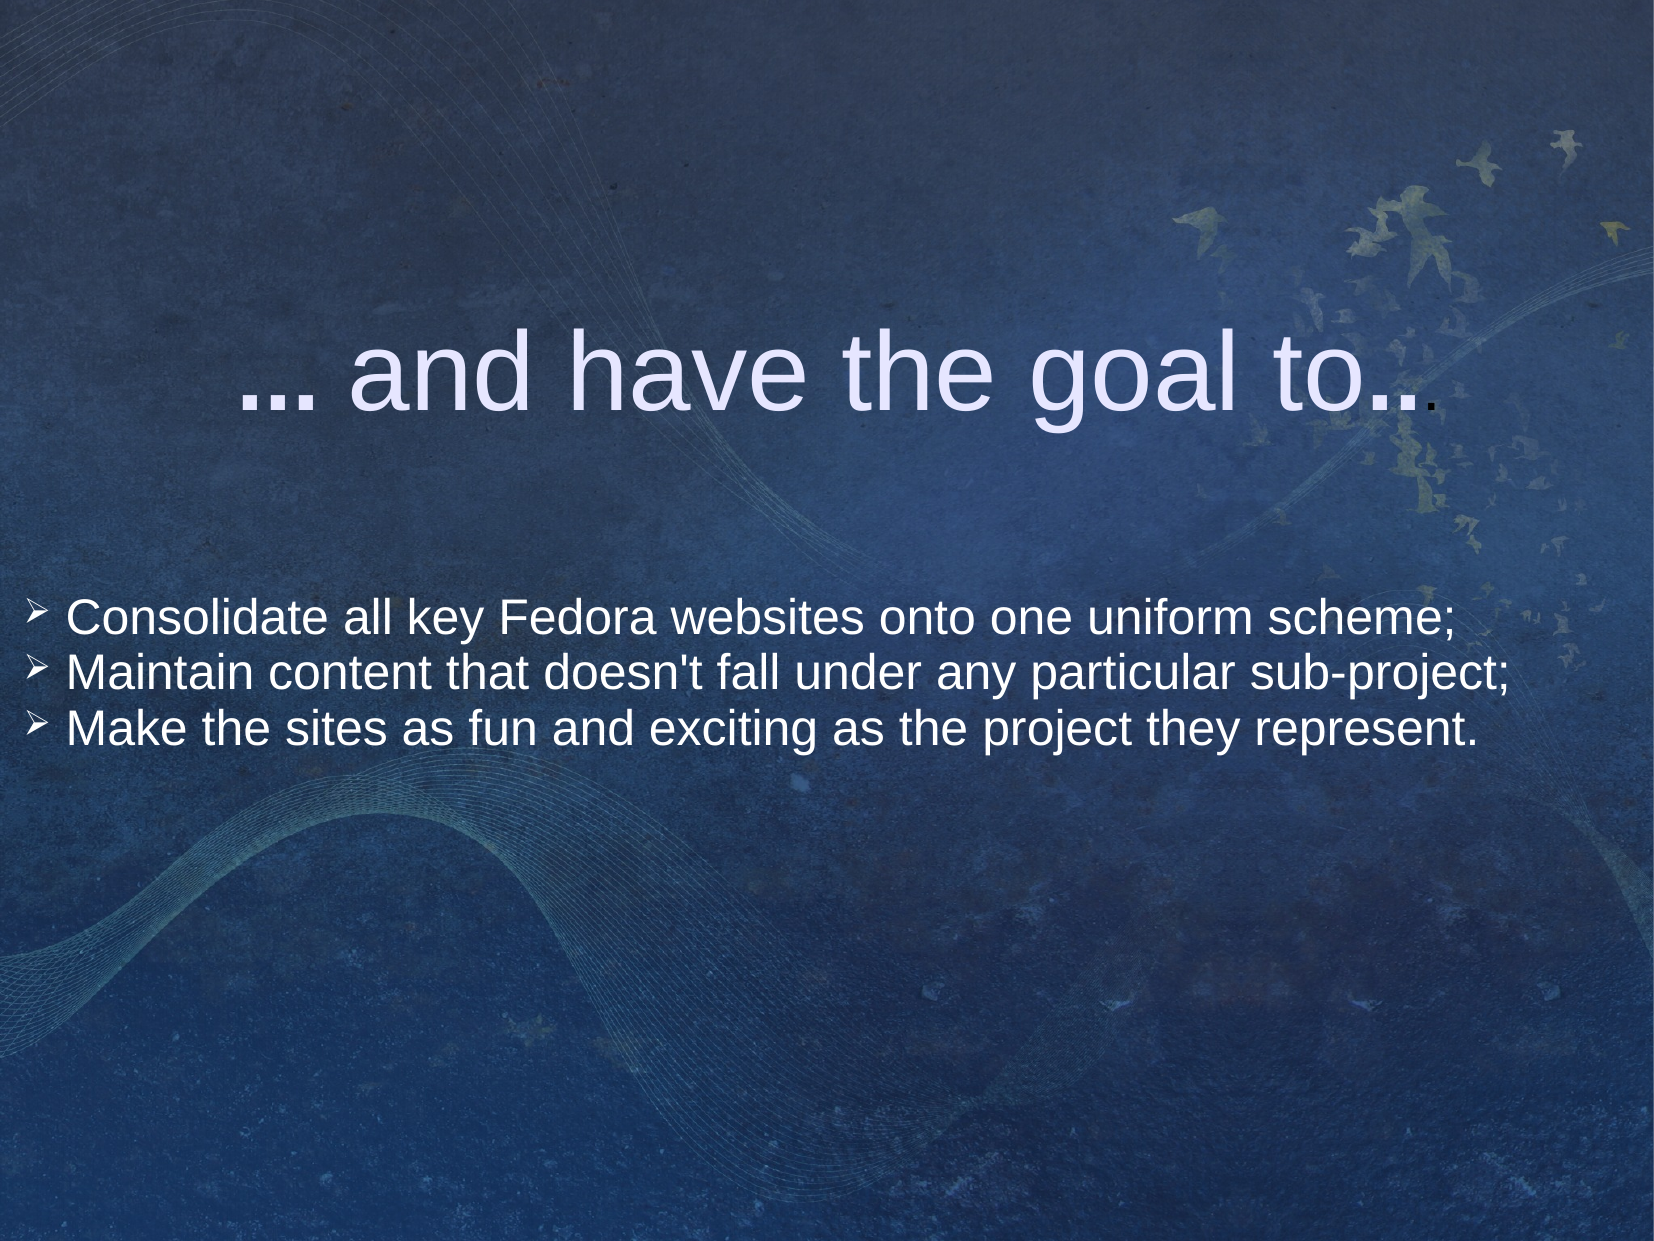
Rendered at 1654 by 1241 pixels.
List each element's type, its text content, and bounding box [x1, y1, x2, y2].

picture [0, 0, 1654, 1241]
text_box ... and have the goal to... Consolidate all key Fedora websites onto one uniform scheme; Maintain content that doesn't fall under any particular sub-project; Make the sites as fun and exciting as the project they represent. [23, 100, 1654, 1015]
